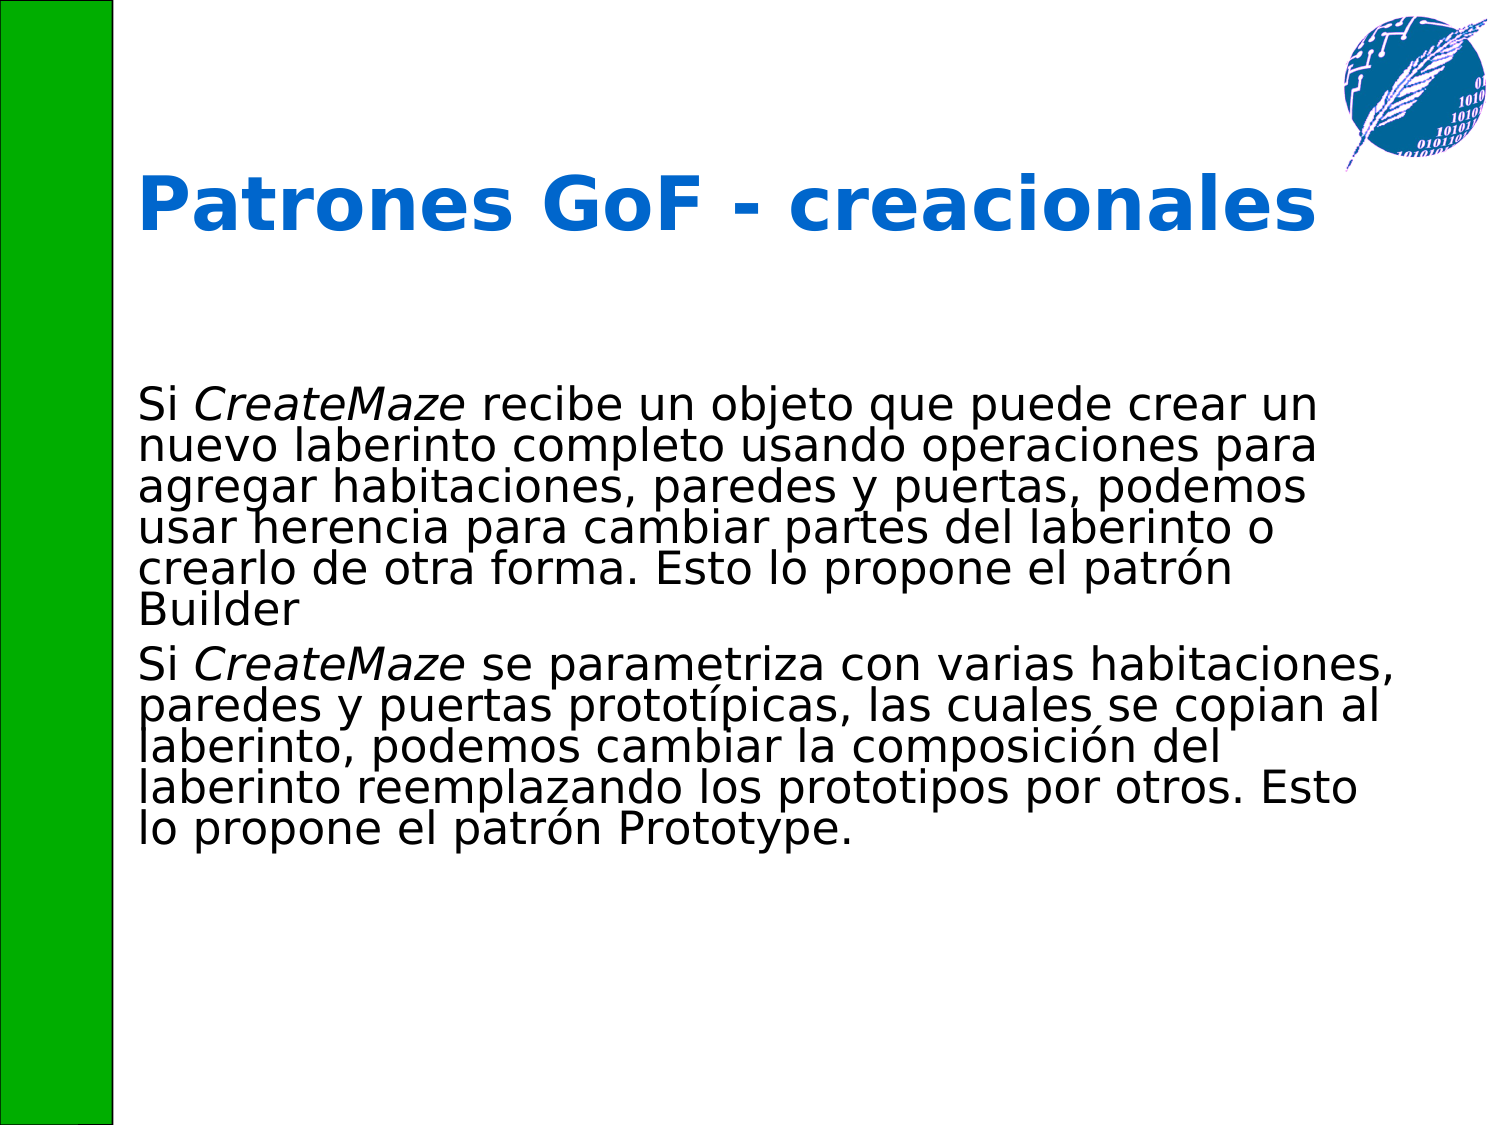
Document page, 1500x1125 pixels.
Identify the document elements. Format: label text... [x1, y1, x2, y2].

title Patrones GoF - creacionales [136, 126, 1411, 299]
picture [1341, 15, 1488, 172]
list Si CreateMaze recibe un objeto que puede crear un nuevo laberinto completo usando operaciones para agregar habitaciones, paredes y puertas, podemos usar herencia para cambiar partes del laberinto o crearlo de otra forma. Esto lo propone el patrón Builder Si CreateMaze se parametriza con varias habitaciones, paredes y puertas prototípicas, las cuales se copian al laberinto, podemos cambiar la composición del laberinto reemplazando los prototipos por otros. Esto lo propone el patrón Prototype. [137, 387, 1397, 1042]
picture [1417, 140, 1425, 149]
